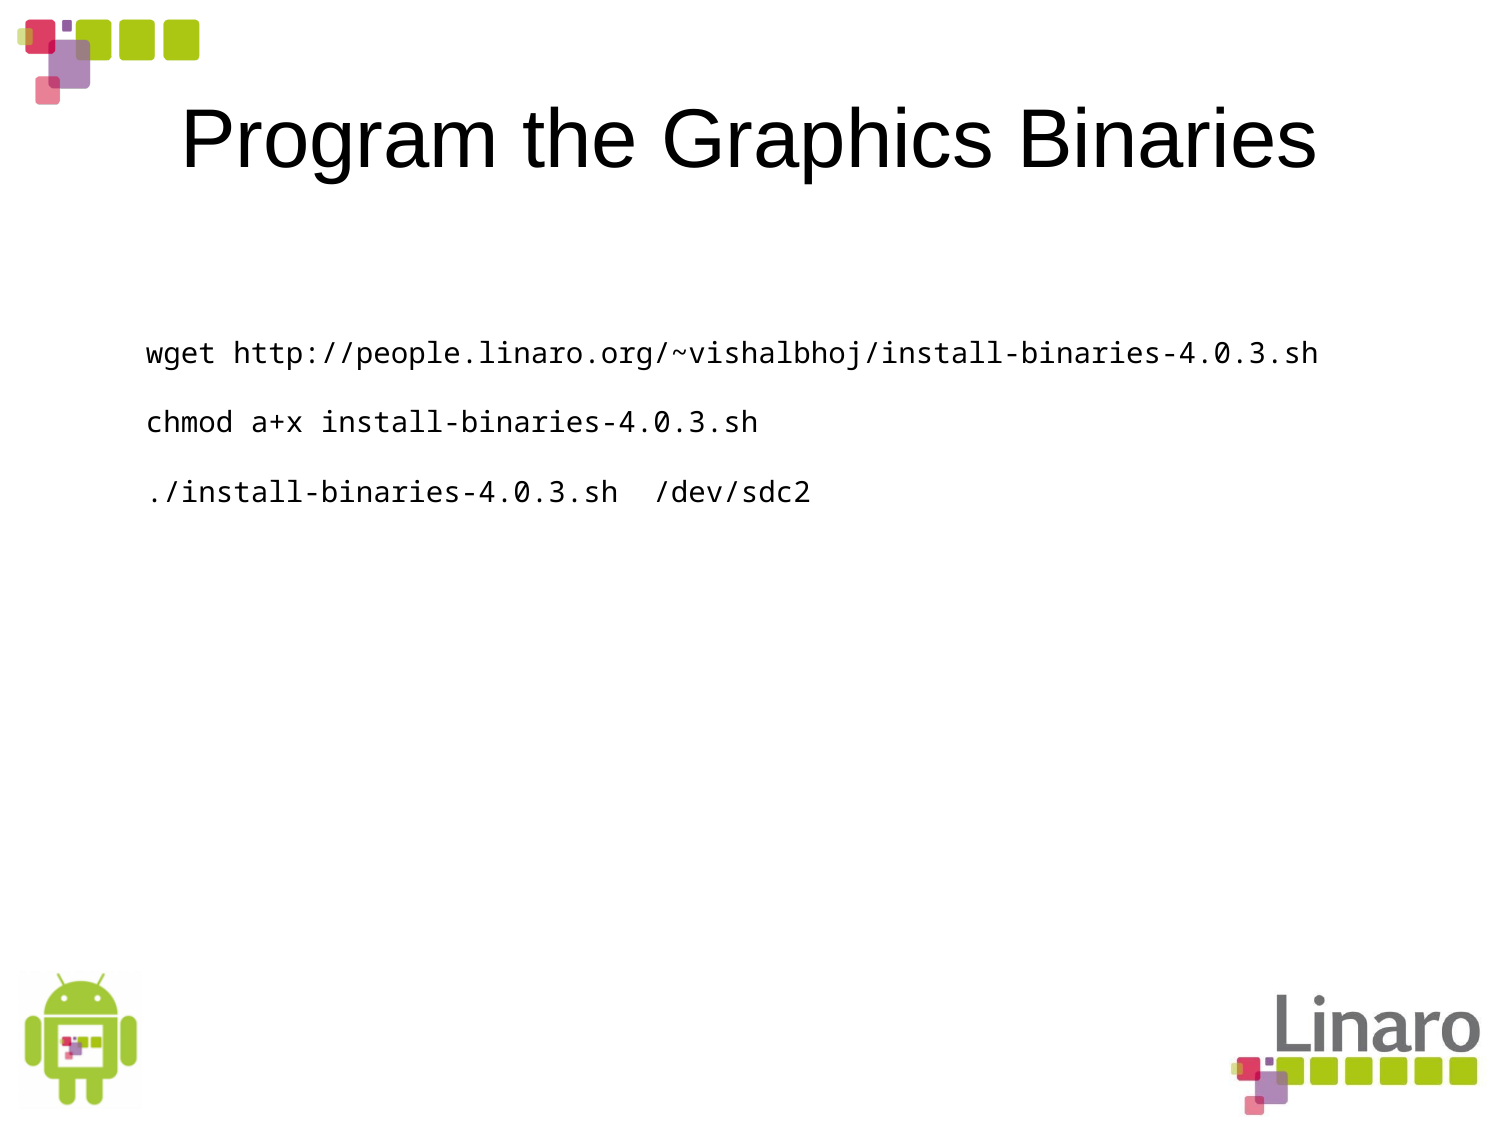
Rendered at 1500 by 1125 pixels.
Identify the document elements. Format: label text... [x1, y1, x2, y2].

picture [1219, 986, 1491, 1123]
list wget http://people.linaro.org/~vishalbhoj/install-binaries-4.0.3.sh chmod a+x install-binaries-4.0.3.sh ./install-binaries-4.0.3.sh /dev/sdc2 [74, 263, 1425, 916]
picture [16, 12, 205, 121]
picture [18, 971, 142, 1109]
title Program the Graphics Binaries [74, 44, 1425, 233]
